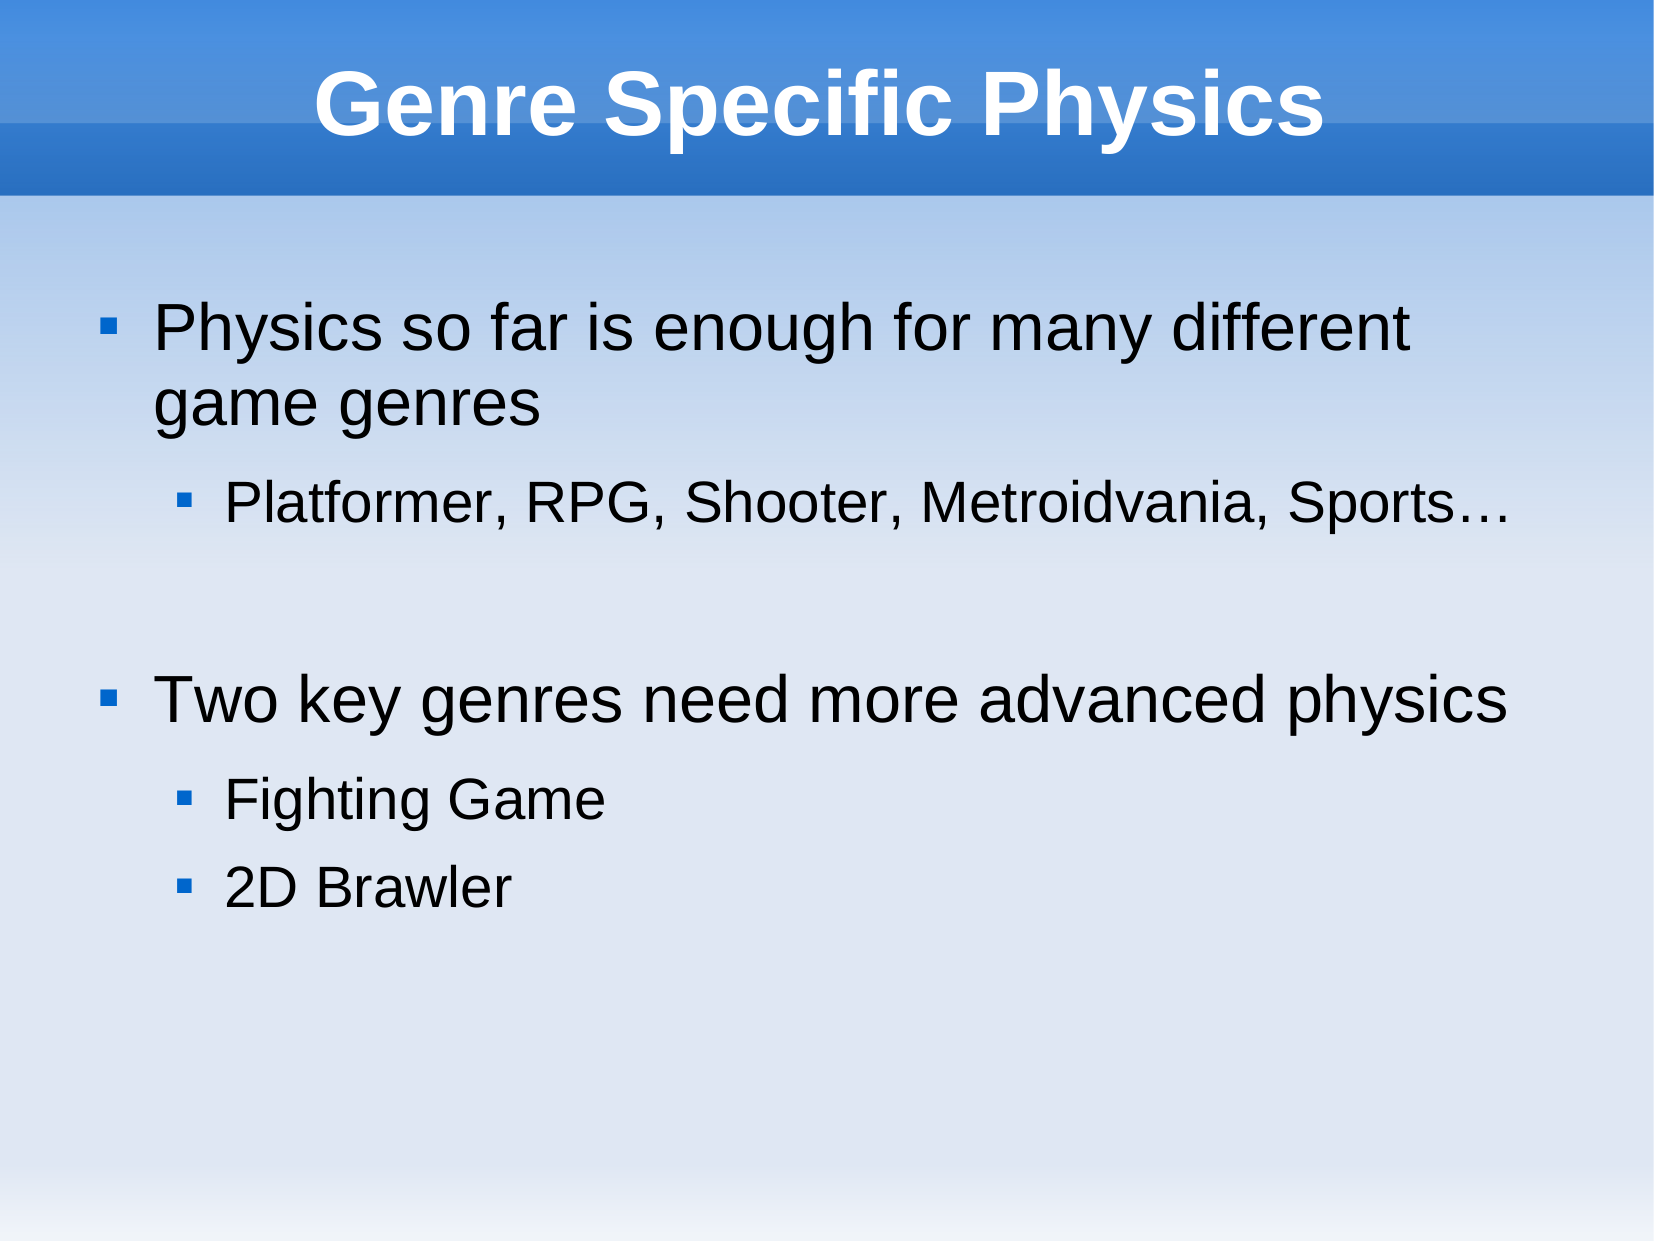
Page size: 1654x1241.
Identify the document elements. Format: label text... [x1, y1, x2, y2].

title Genre Specific Physics [76, 0, 1565, 208]
picture [0, 0, 1654, 1241]
list Physics so far is enough for many different game genres Platformer, RPG, Shooter, Metroidvania, Sports… Two key genres need more advanced physics Fighting Game 2D Brawler [82, 290, 1571, 1109]
